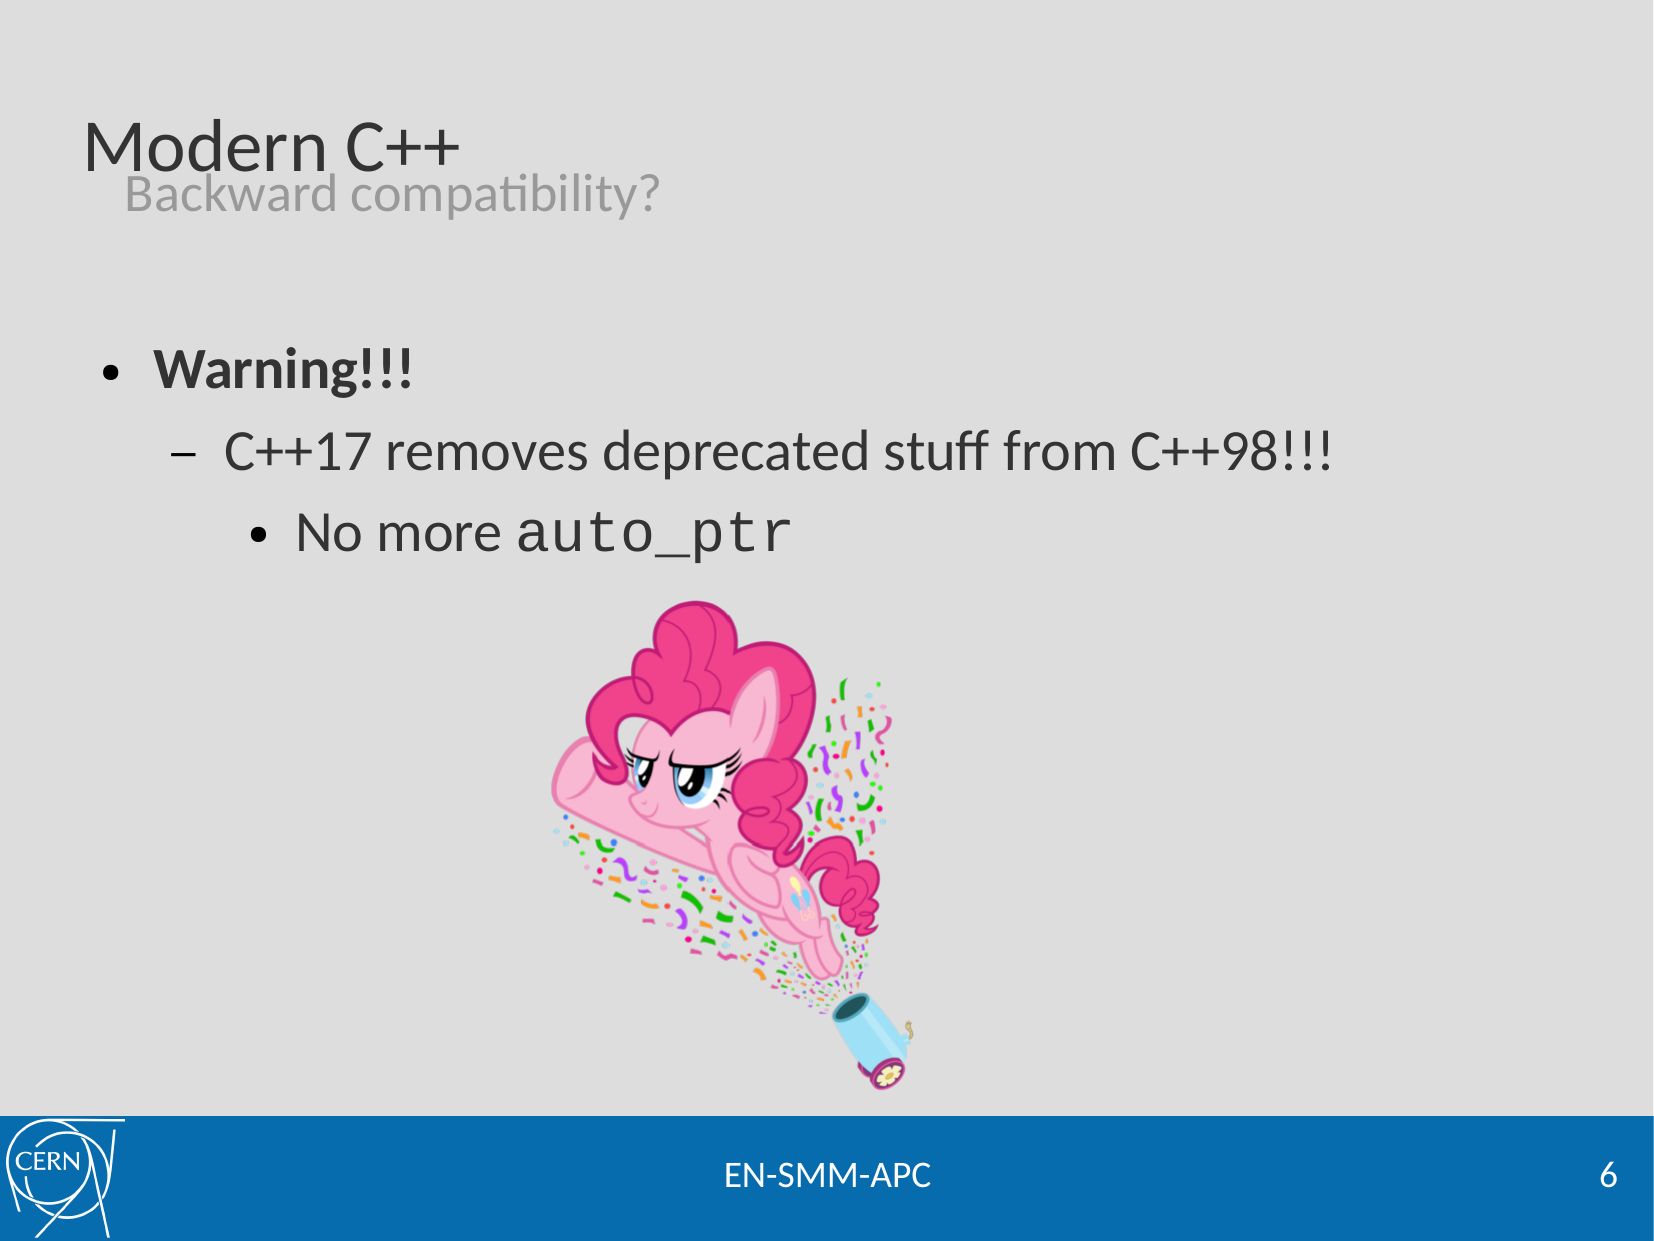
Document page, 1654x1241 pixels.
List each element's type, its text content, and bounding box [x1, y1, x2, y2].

title Modern C++ [82, 49, 1571, 257]
picture [6, 1118, 125, 1238]
picture [540, 594, 916, 1096]
title Backward compatibility? [23, 118, 766, 278]
list Warning!!! C++17 removes deprecated stuff from C++98!!! No more auto_ptr [82, 345, 1571, 901]
